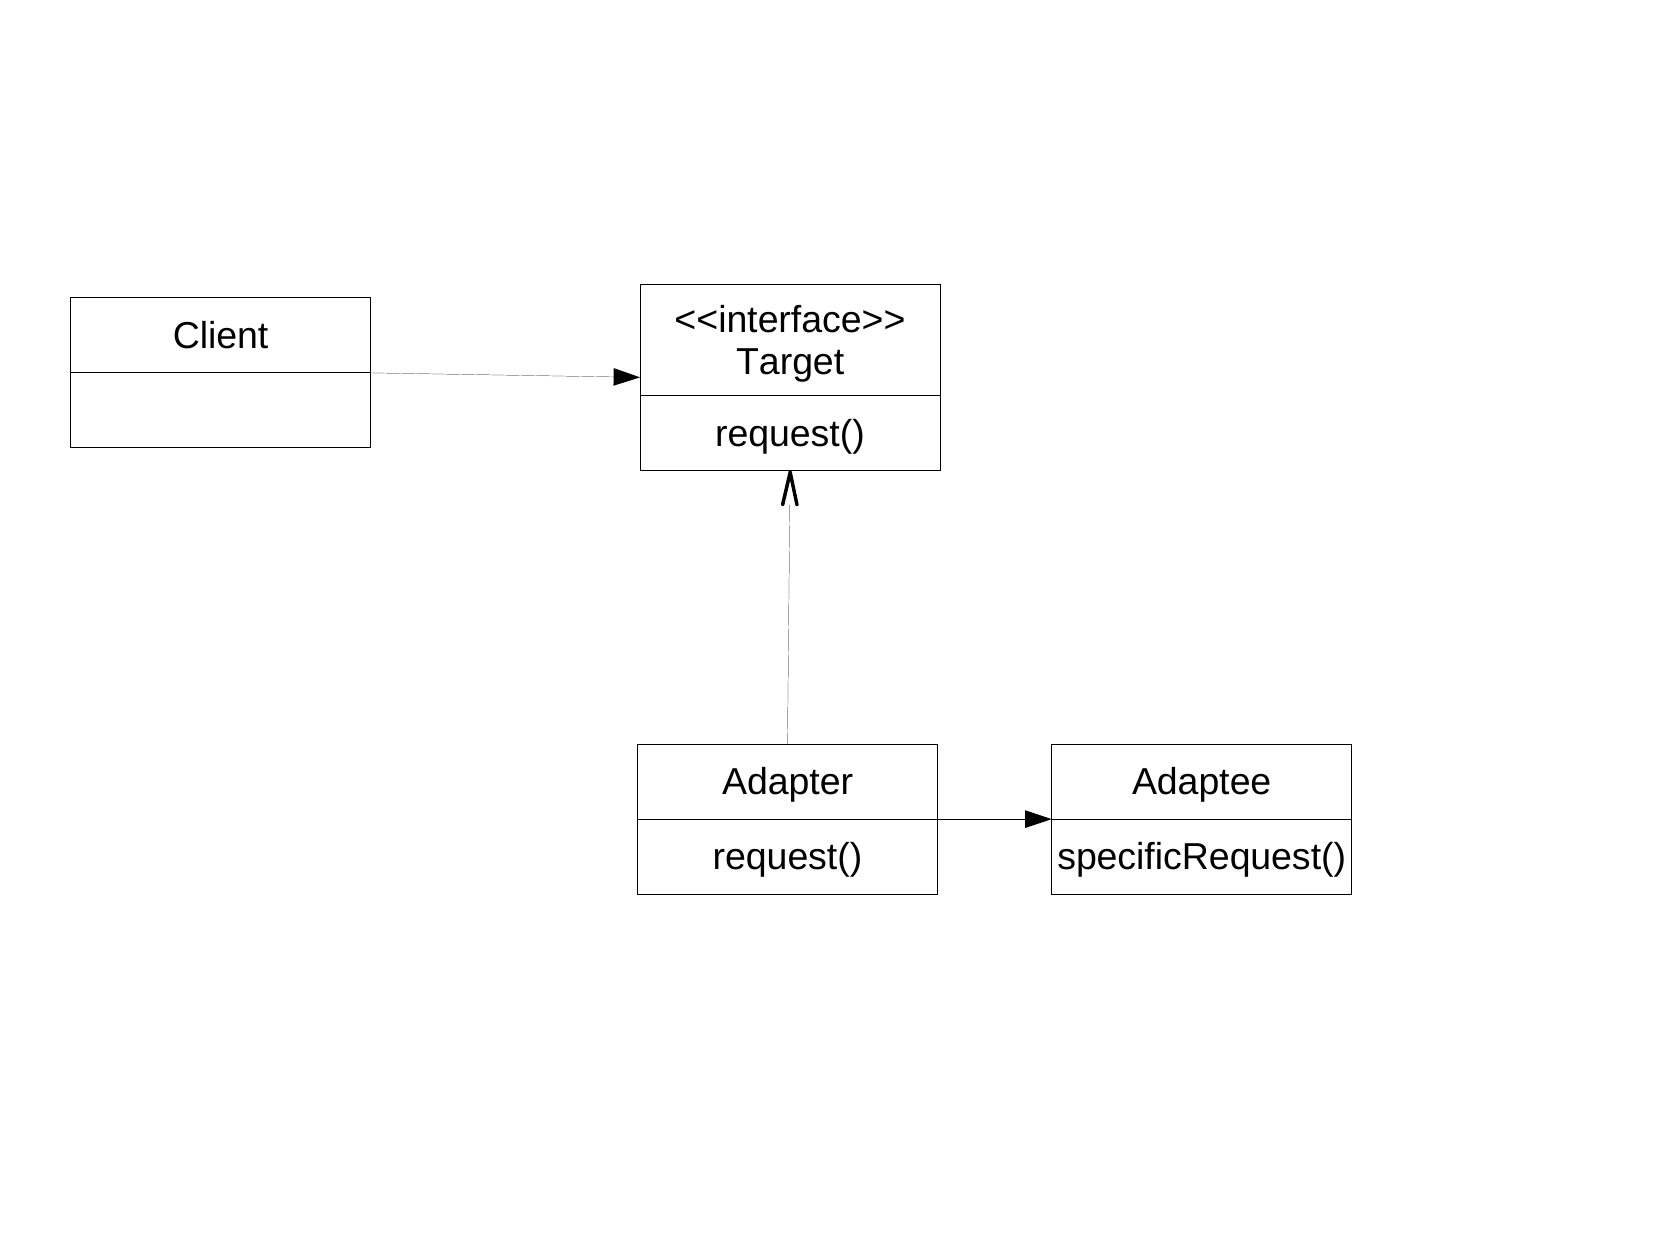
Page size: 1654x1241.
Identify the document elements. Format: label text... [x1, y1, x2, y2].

text_box specificRequest() [1051, 819, 1352, 895]
text_box <<interface>> Target [640, 284, 941, 395]
text_box Client [70, 297, 371, 372]
text_box Adapter [637, 744, 938, 819]
text_box request() [637, 819, 938, 895]
text_box [70, 372, 371, 448]
text_box Adaptee [1051, 744, 1352, 819]
text_box request() [640, 395, 941, 471]
